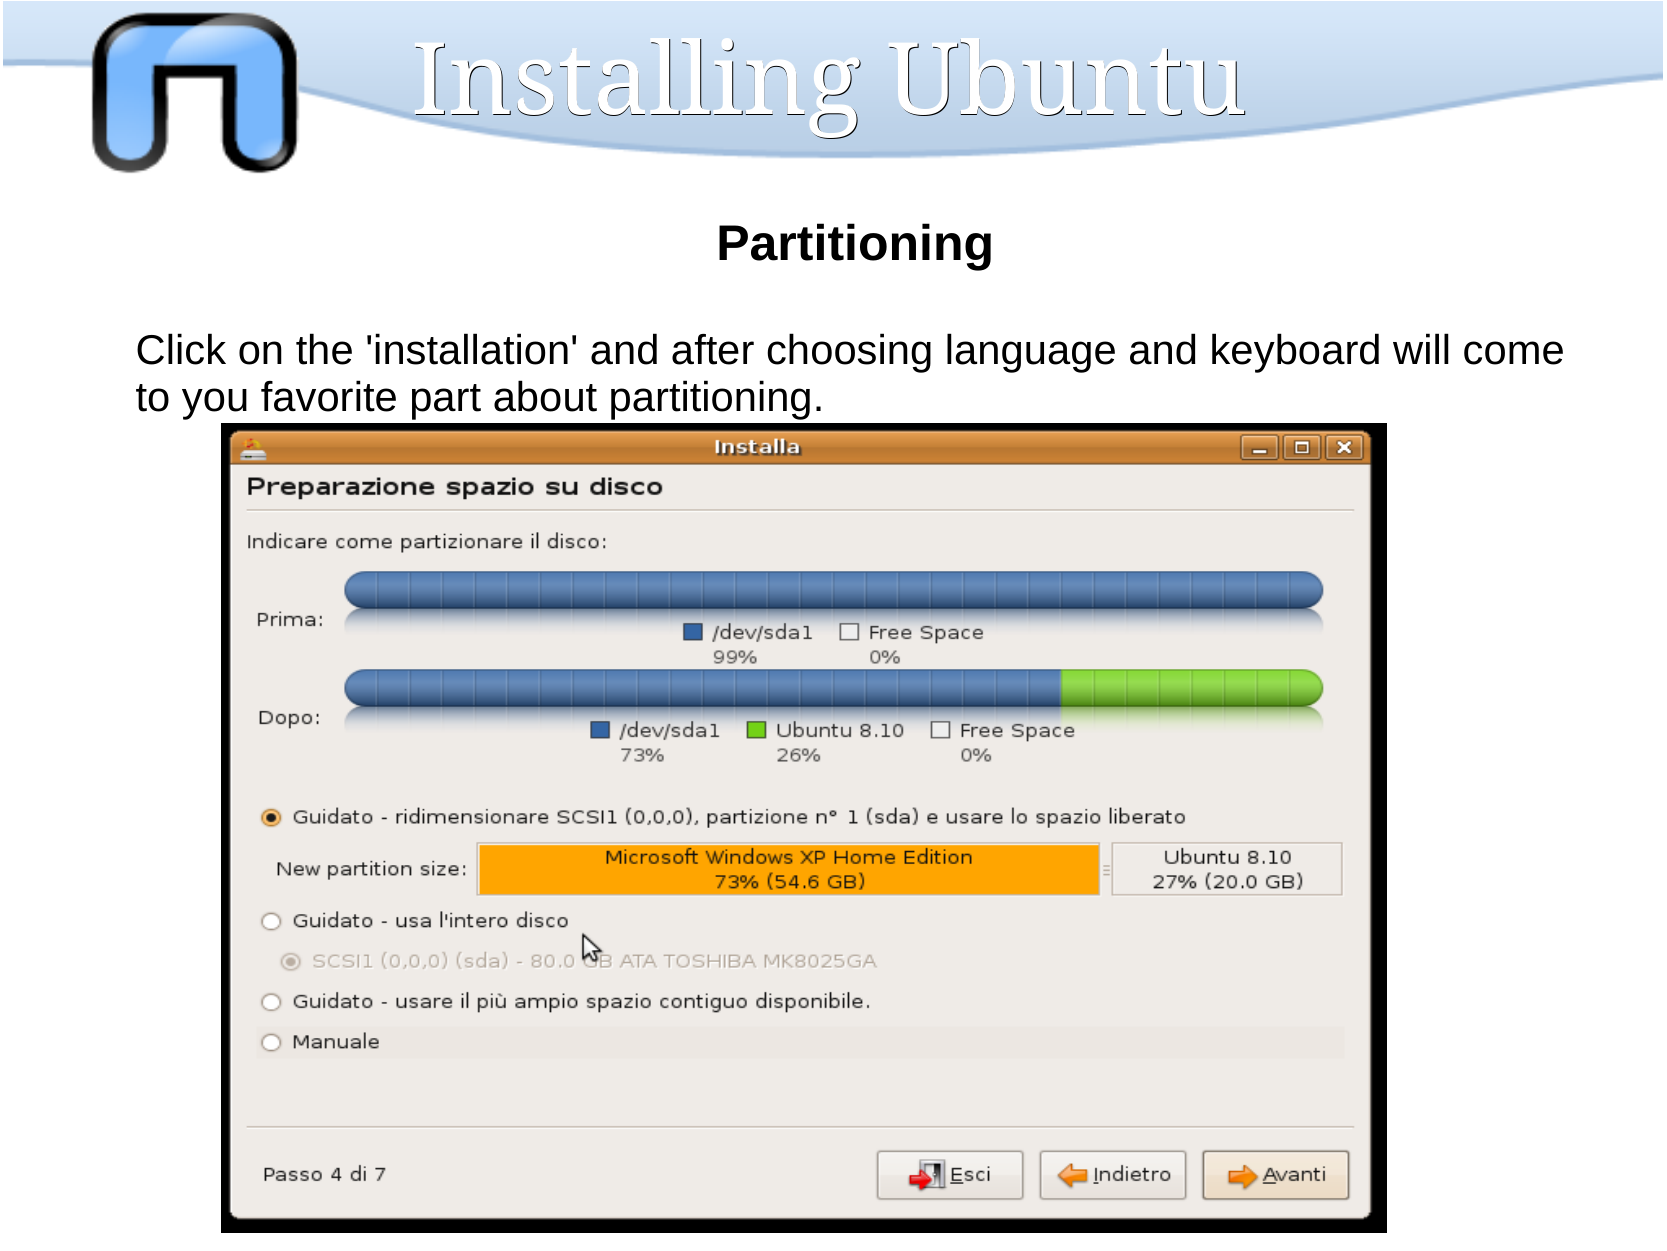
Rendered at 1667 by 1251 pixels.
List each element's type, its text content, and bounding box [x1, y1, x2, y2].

text_box Installing Ubuntu [397, 0, 1433, 272]
list Partitioning Click on the 'installation' and after choosing language and keyboard will come to you favorite part about partitioning. [129, 211, 1582, 1141]
picture [0, 0, 1667, 1251]
